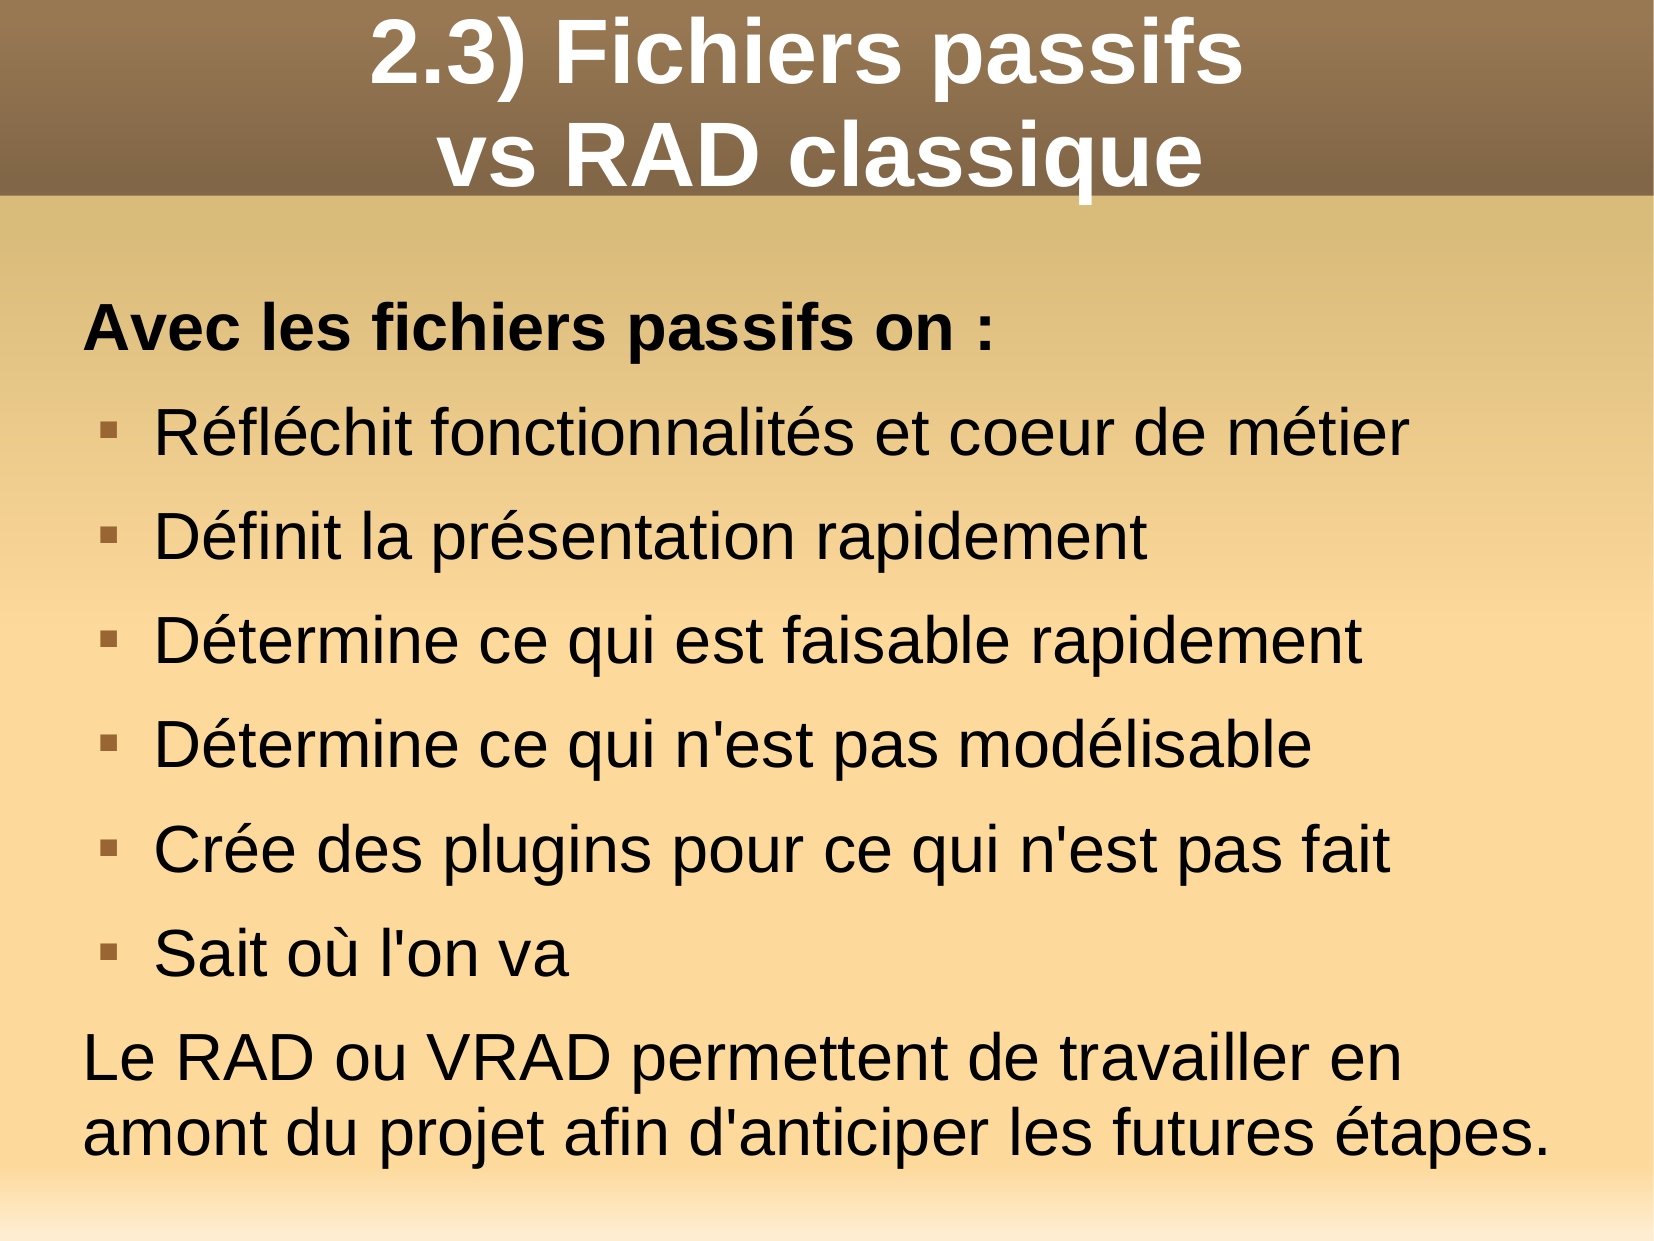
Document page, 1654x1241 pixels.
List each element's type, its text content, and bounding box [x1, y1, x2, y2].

list Avec les fichiers passifs on : Réfléchit fonctionnalités et coeur de métier Définit la présentation rapidement Détermine ce qui est faisable rapidement Détermine ce qui n'est pas modélisable Crée des plugins pour ce qui n'est pas fait Sait où l'on va Le RAD ou VRAD permettent de travailler en amont du projet afin d'anticiper les futures étapes. [82, 290, 1571, 1170]
picture [0, 0, 1654, 1241]
title 2.3) Fichiers passifs vs RAD classique [76, 1, 1565, 207]
